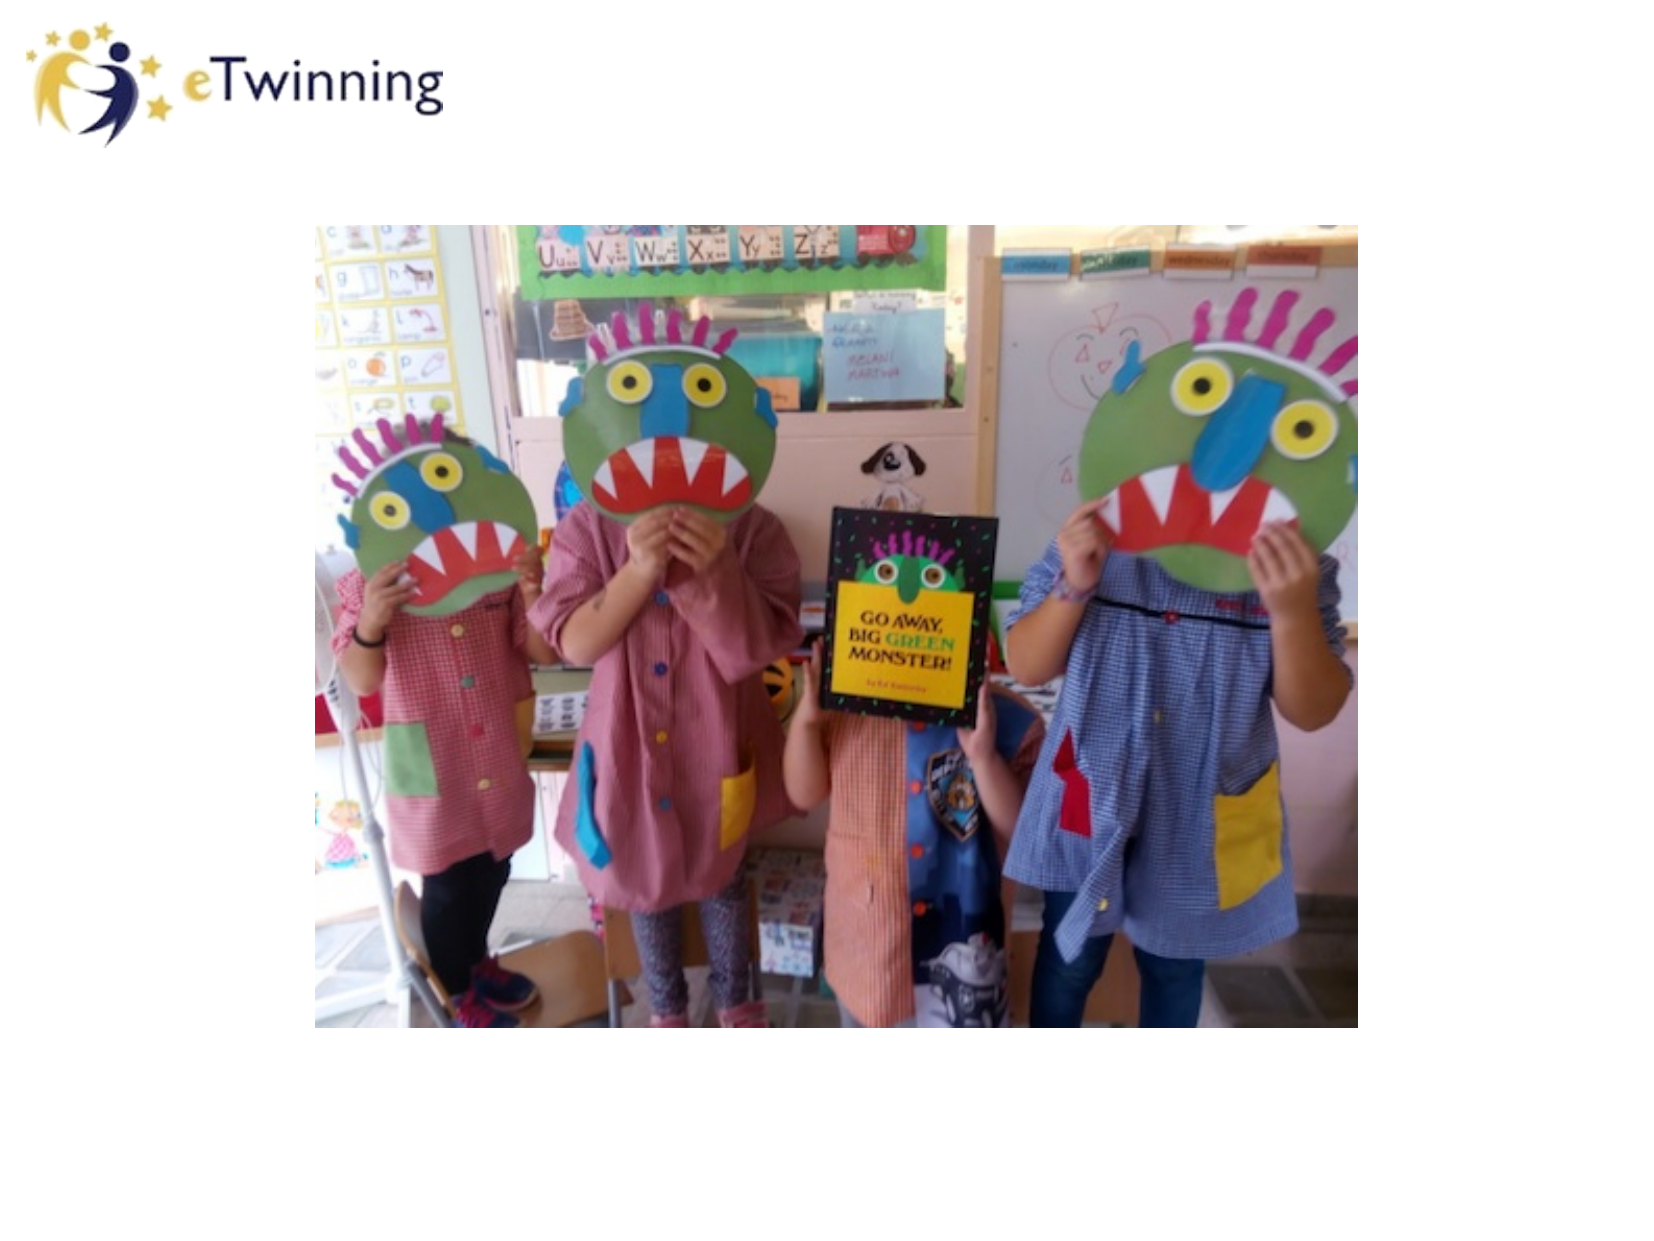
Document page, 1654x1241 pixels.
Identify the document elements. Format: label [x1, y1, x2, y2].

picture [315, 225, 1358, 1028]
picture [26, 20, 443, 148]
